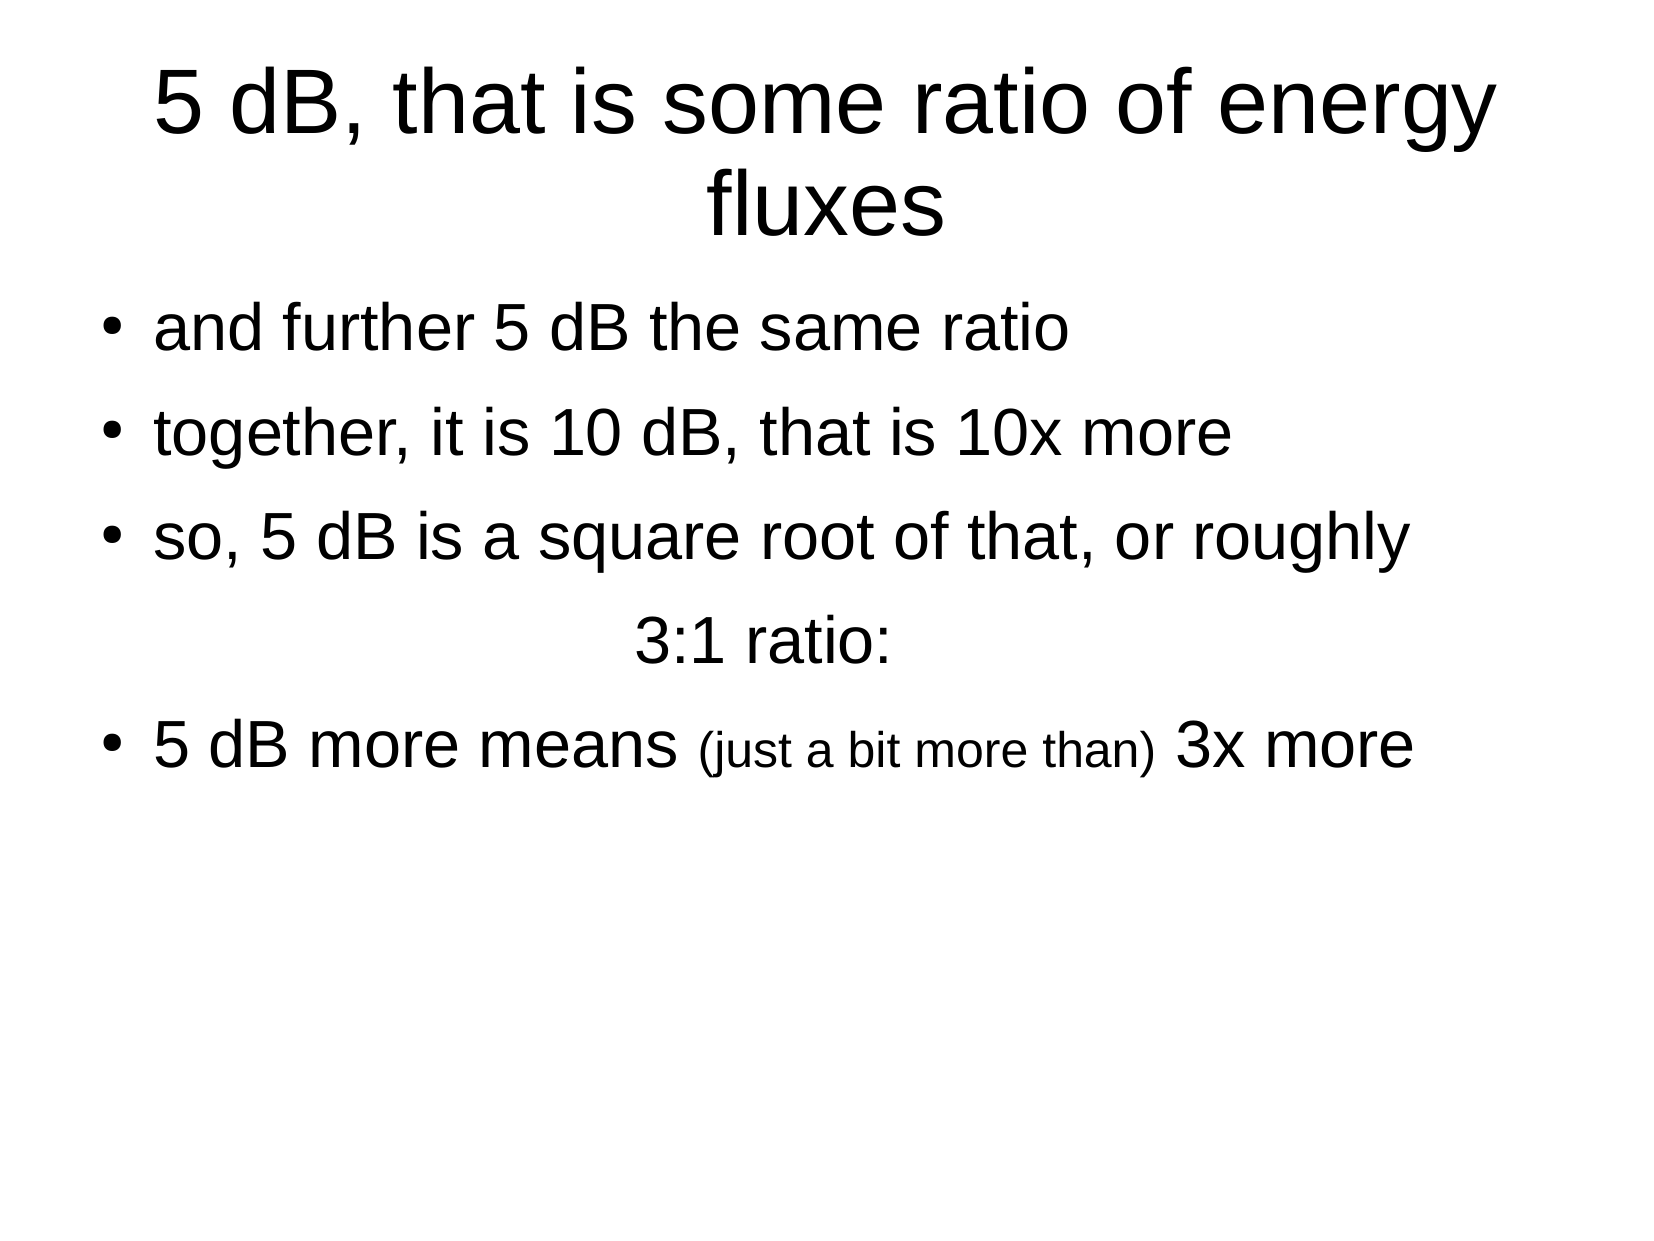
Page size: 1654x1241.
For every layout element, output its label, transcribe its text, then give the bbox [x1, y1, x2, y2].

list and further 5 dB the same ratio together, it is 10 dB, that is 10x more so, 5 dB is a square root of that, or roughly 3:1 ratio: 5 dB more means (just a bit more than) 3x more [82, 290, 1571, 1109]
title 5 dB, that is some ratio of energy fluxes [82, 49, 1571, 257]
